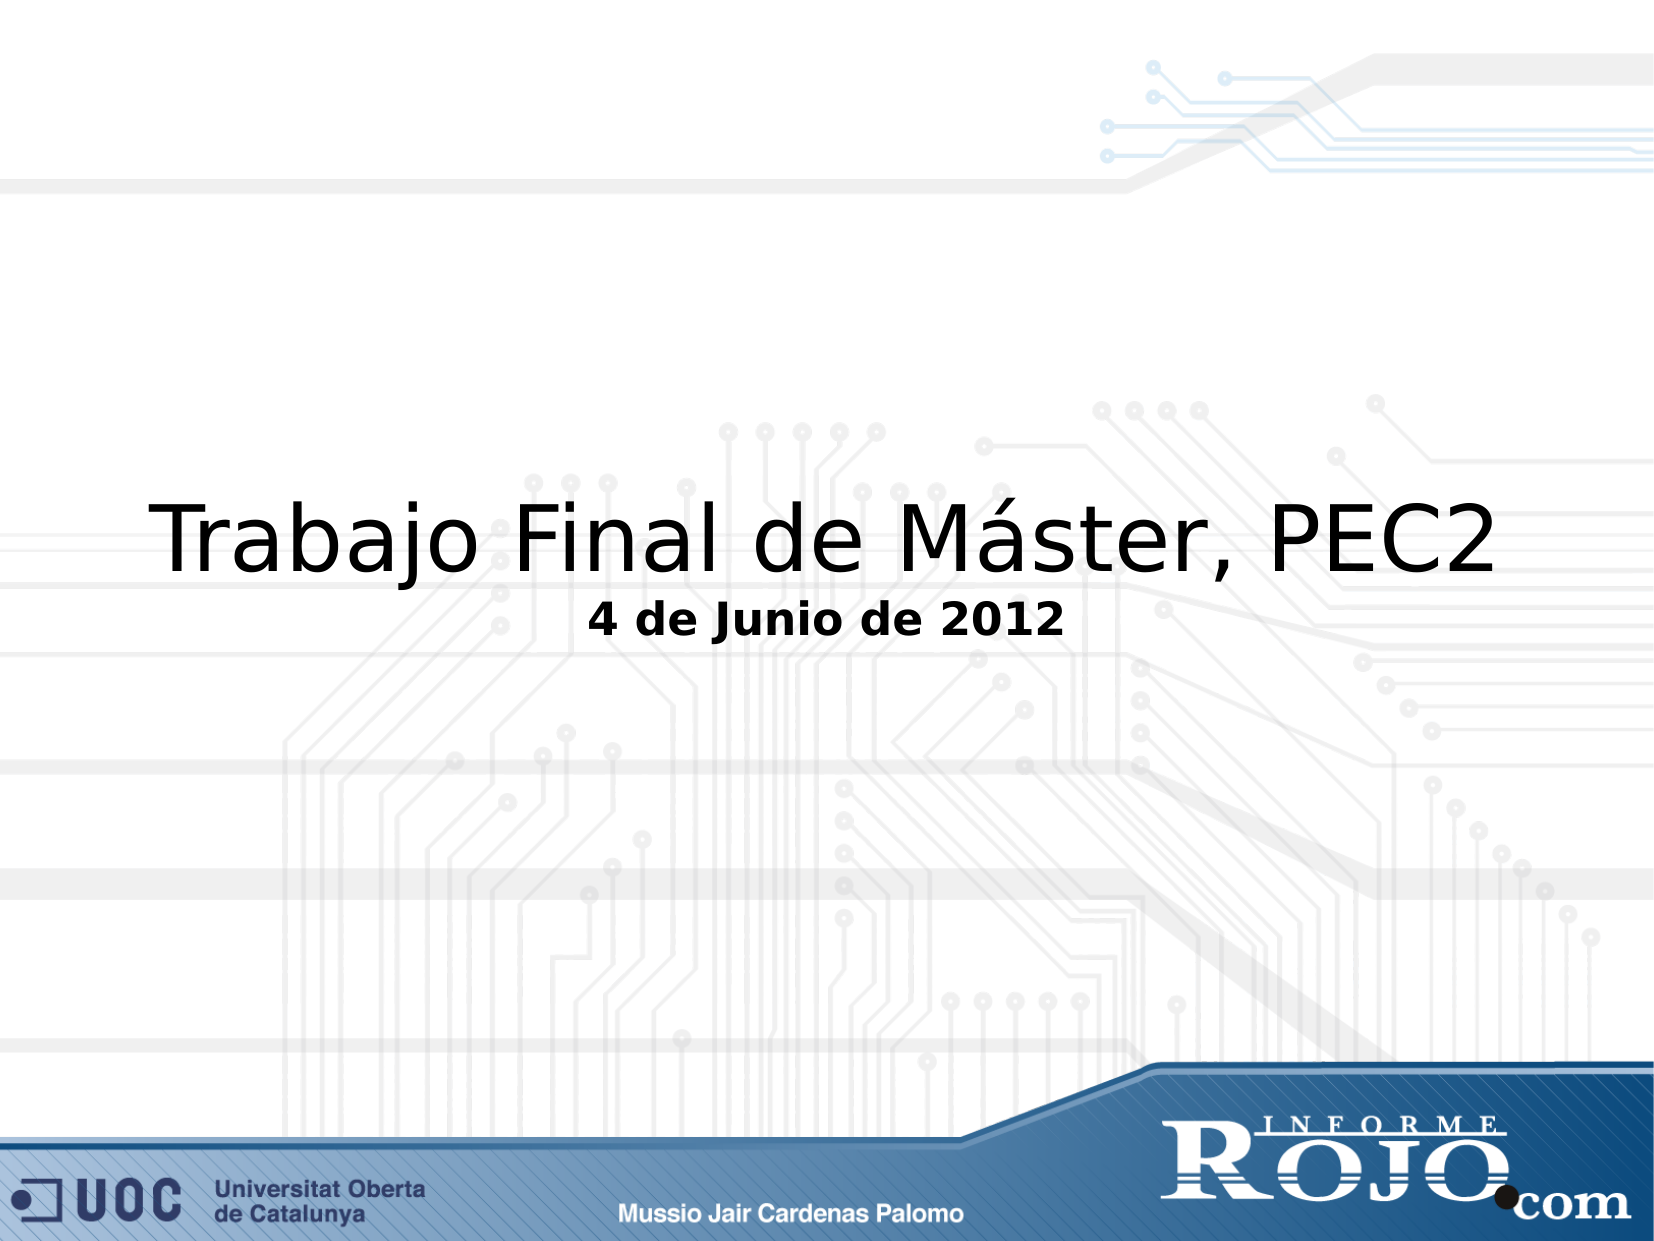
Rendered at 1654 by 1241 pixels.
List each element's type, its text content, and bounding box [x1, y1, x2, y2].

title Trabajo Final de Máster, PEC2 4 de Junio de 2012 [82, 462, 1571, 670]
picture [0, 0, 1654, 1241]
